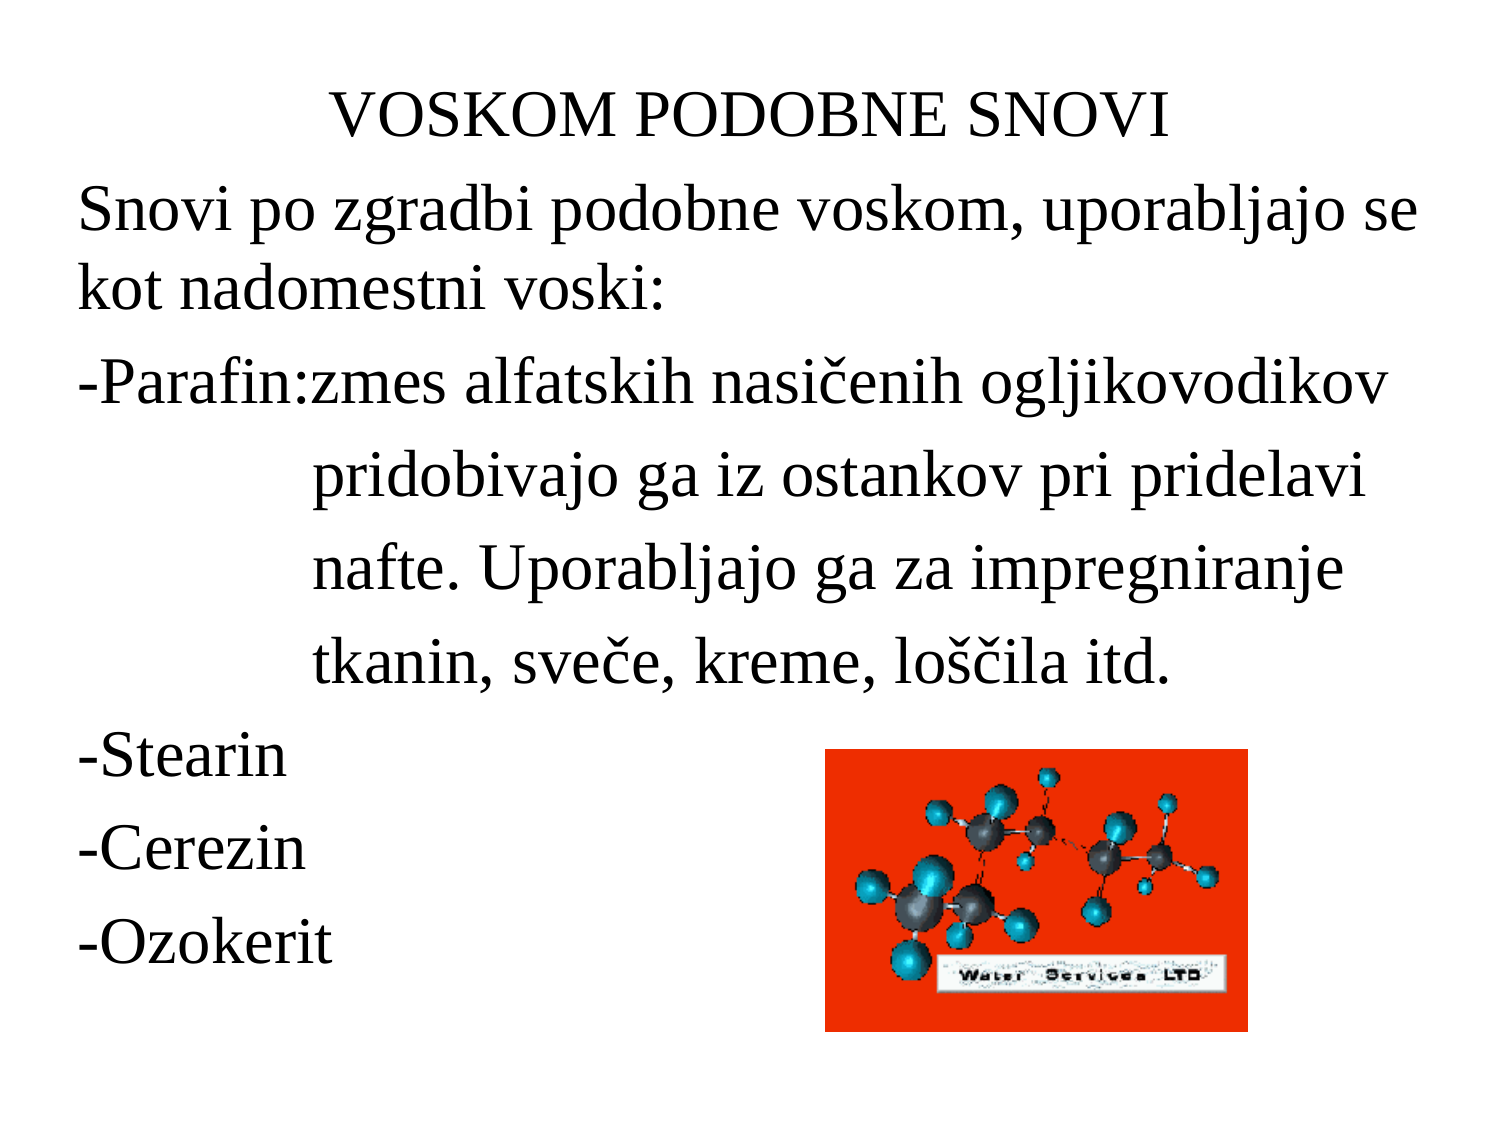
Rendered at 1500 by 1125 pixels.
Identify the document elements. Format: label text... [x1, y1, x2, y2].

picture [825, 749, 1248, 1032]
subtitle VOSKOM PODOBNE SNOVI Snovi po zgradbi podobne voskom, uporabljajo se kot nadomestni voski: -Parafin:zmes alfatskih nasičenih ogljikovodikov pridobivajo ga iz ostankov pri pridelavi nafte. Uporabljajo ga za impregniranje tkanin, sveče, kreme, loščila itd. -Stearin -Cerezin -Ozokerit [62, 62, 1438, 1063]
